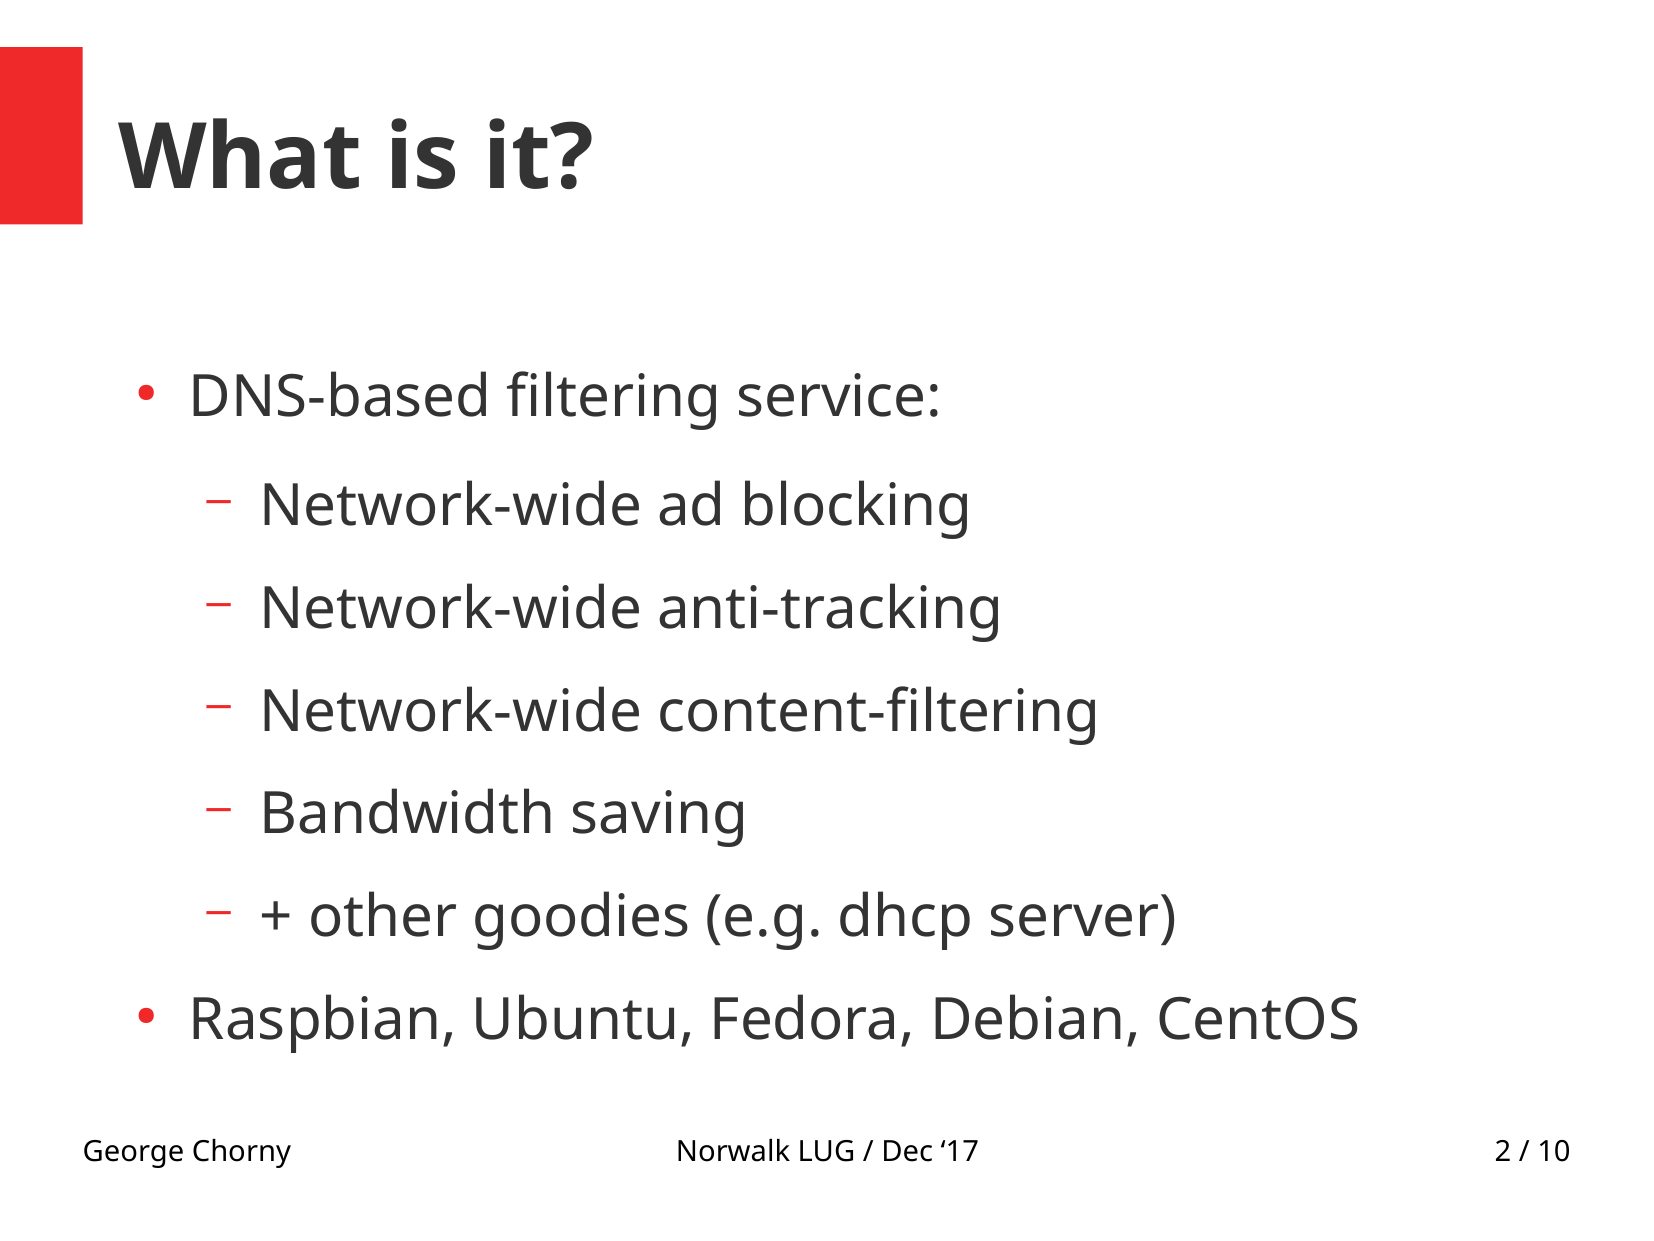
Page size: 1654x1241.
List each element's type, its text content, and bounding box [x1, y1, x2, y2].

list DNS-based filtering service: Network-wide ad blocking Network-wide anti-tracking Network-wide content-filtering Bandwidth saving + other goodies (e.g. dhcp server) Raspbian, Ubuntu, Fedora, Debian, CentOS [118, 354, 1536, 1074]
title What is it? [118, 49, 1571, 257]
